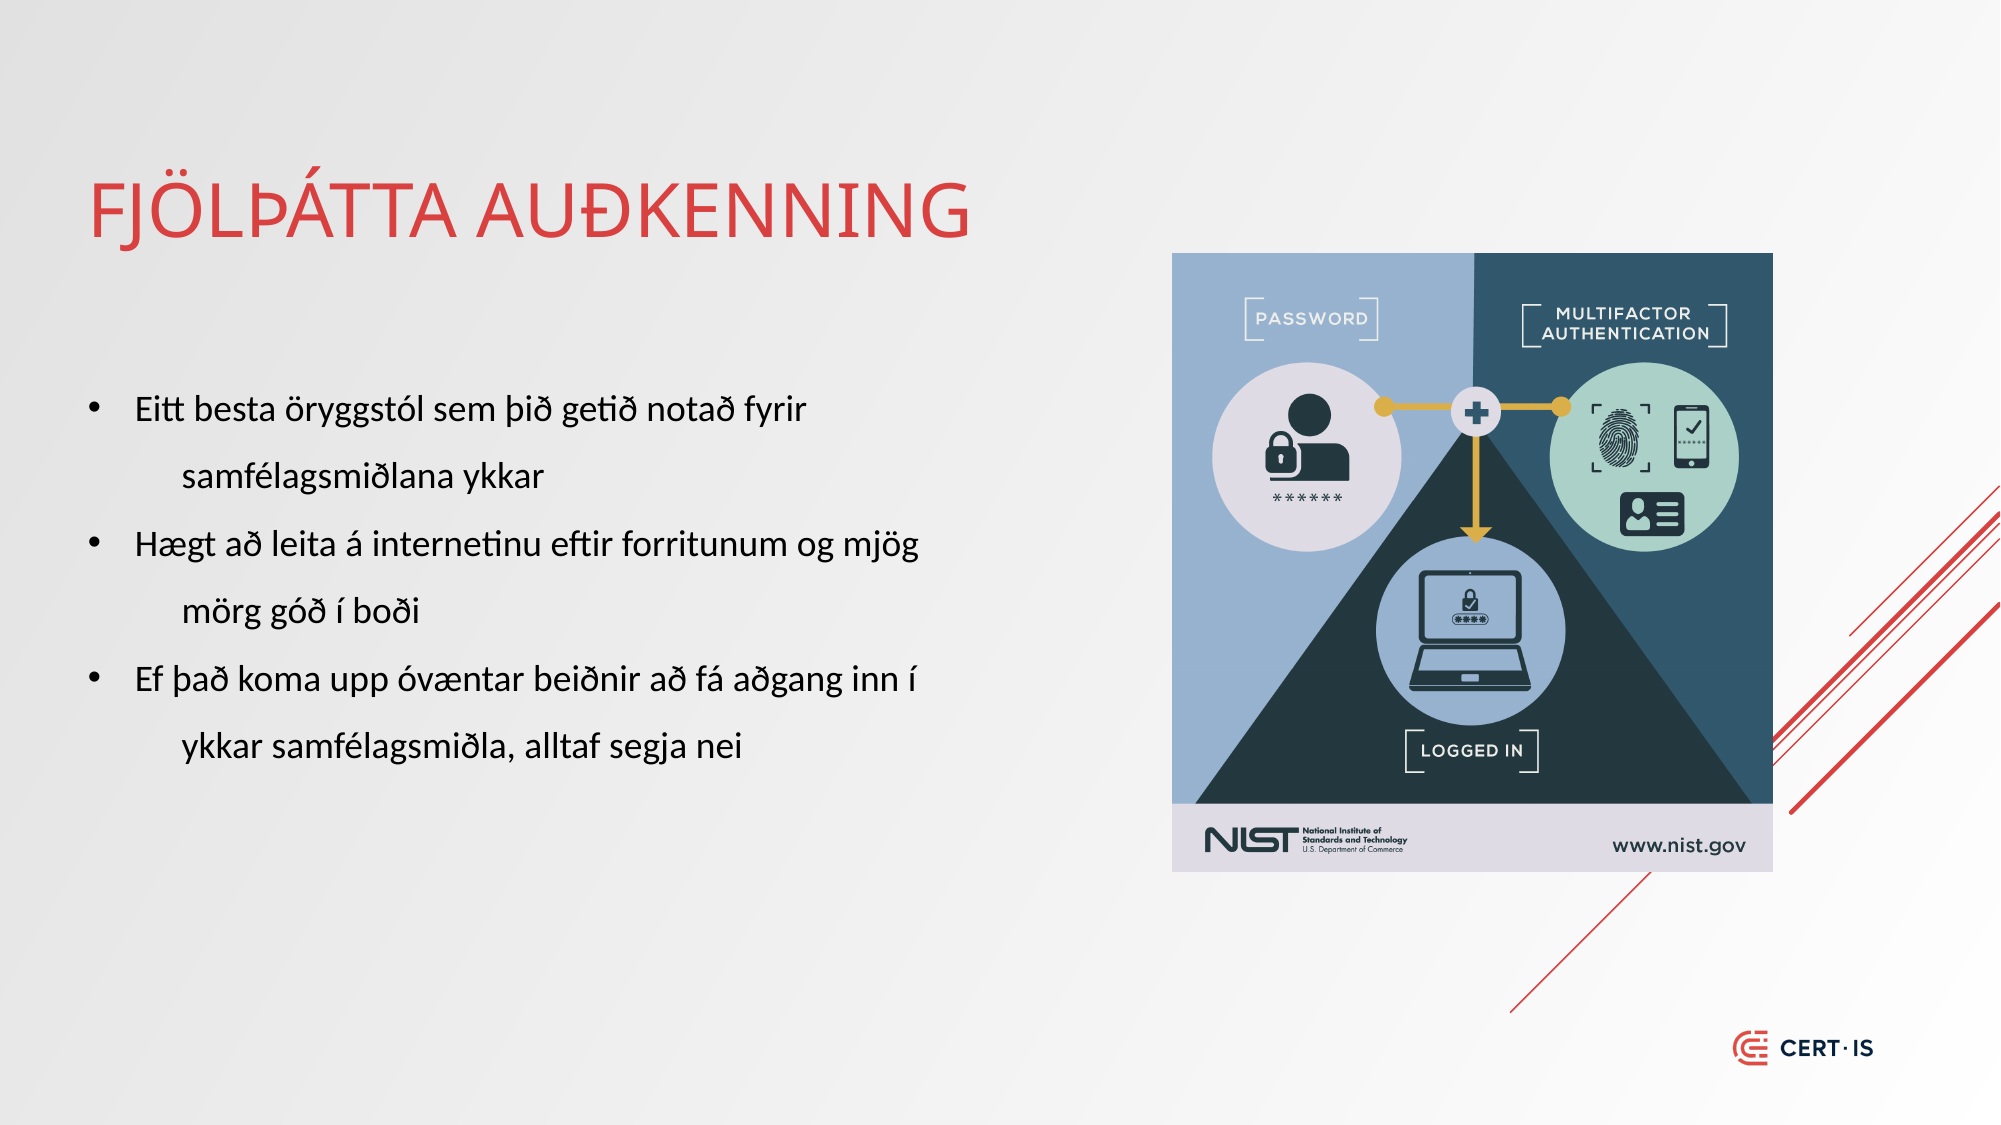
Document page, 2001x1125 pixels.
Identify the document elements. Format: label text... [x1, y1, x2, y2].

picture [1172, 253, 1773, 872]
title Fjölþátta auðkenning [72, 83, 1473, 331]
text_box Eitt besta öryggstól sem þið getið notað fyrir samfélagsmiðlana ykkar Hægt að leita á internetinu eftir forritunum og mjög mörg góð í boði Ef það koma upp óvæntar beiðnir að fá aðgang inn í ykkar samfélagsmiðla, alltaf segja nei [72, 353, 959, 772]
